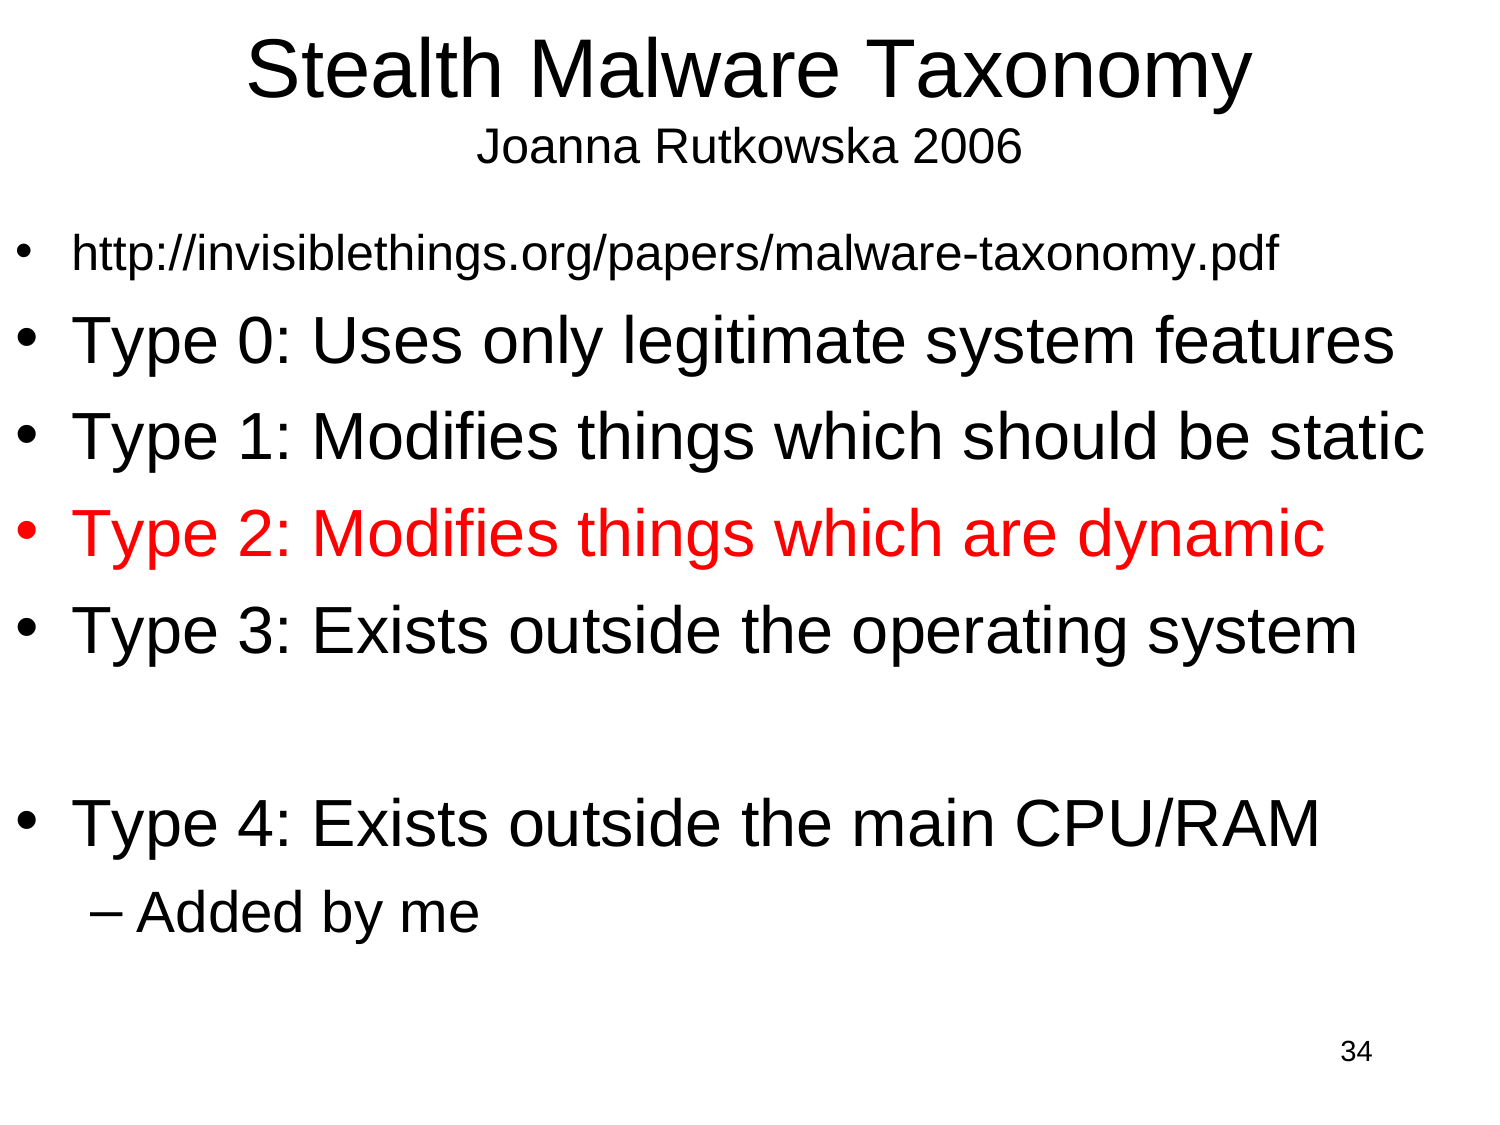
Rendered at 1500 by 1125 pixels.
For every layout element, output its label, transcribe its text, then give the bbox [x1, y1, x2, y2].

title Stealth Malware Taxonomy Joanna Rutkowska 2006 [0, 0, 1500, 188]
list http://invisiblethings.org/papers/malware-taxonomy.pdf Type 0: Uses only legitimate system features Type 1: Modifies things which should be static Type 2: Modifies things which are dynamic Type 3: Exists outside the operating system Type 4: Exists outside the main CPU/RAM Added by me [0, 212, 1500, 1000]
text_box <number> [1074, 1025, 1388, 1101]
